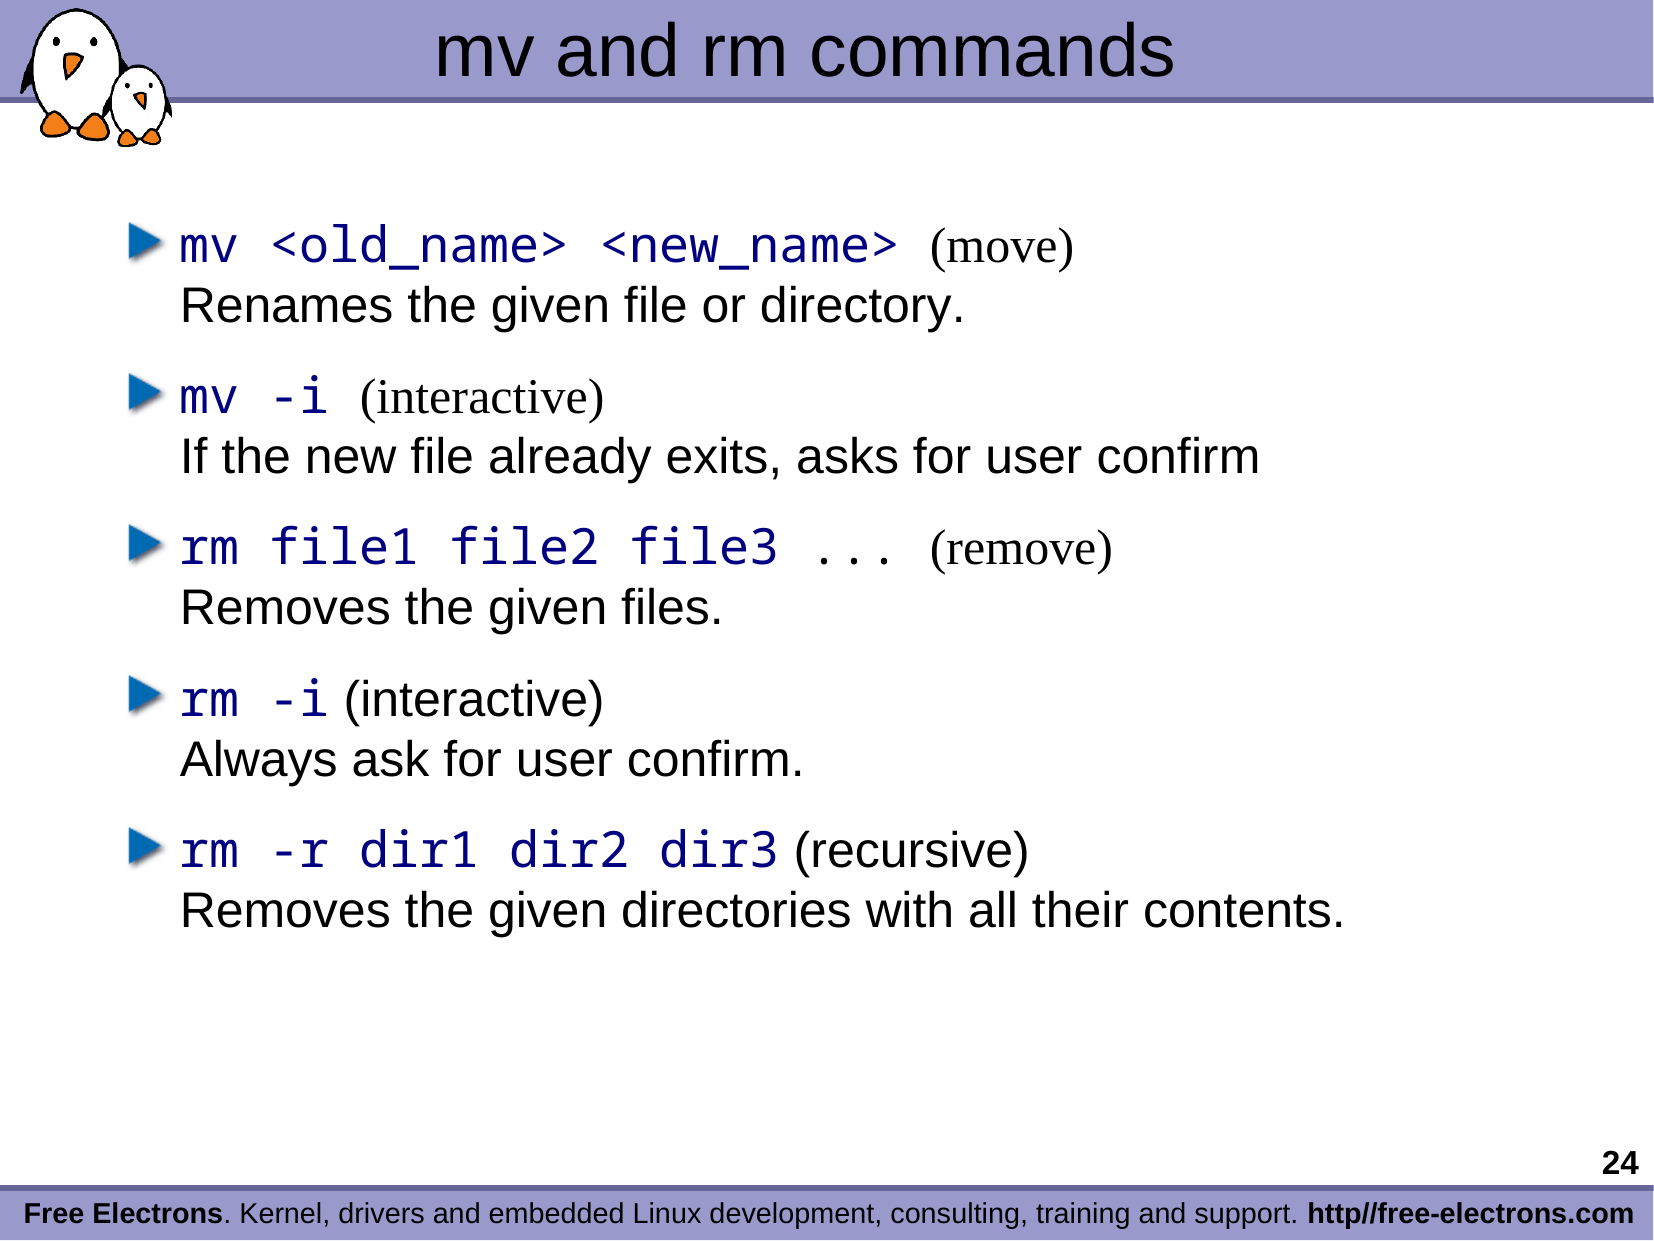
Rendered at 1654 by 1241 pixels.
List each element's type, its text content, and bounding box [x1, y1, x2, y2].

picture [20, 8, 172, 147]
title mv and rm commands [60, 0, 1551, 101]
list mv <old_name> <new_name> (move) Renames the given file or directory. mv -i (interactive) If the new file already exits, asks for user confirm rm file1 file2 file3 ... (remove) Removes the given files. rm -i (interactive) Always ask for user confirm. rm -r dir1 dir2 dir3 (recursive) Removes the given directories with all their contents. [109, 208, 1522, 1049]
